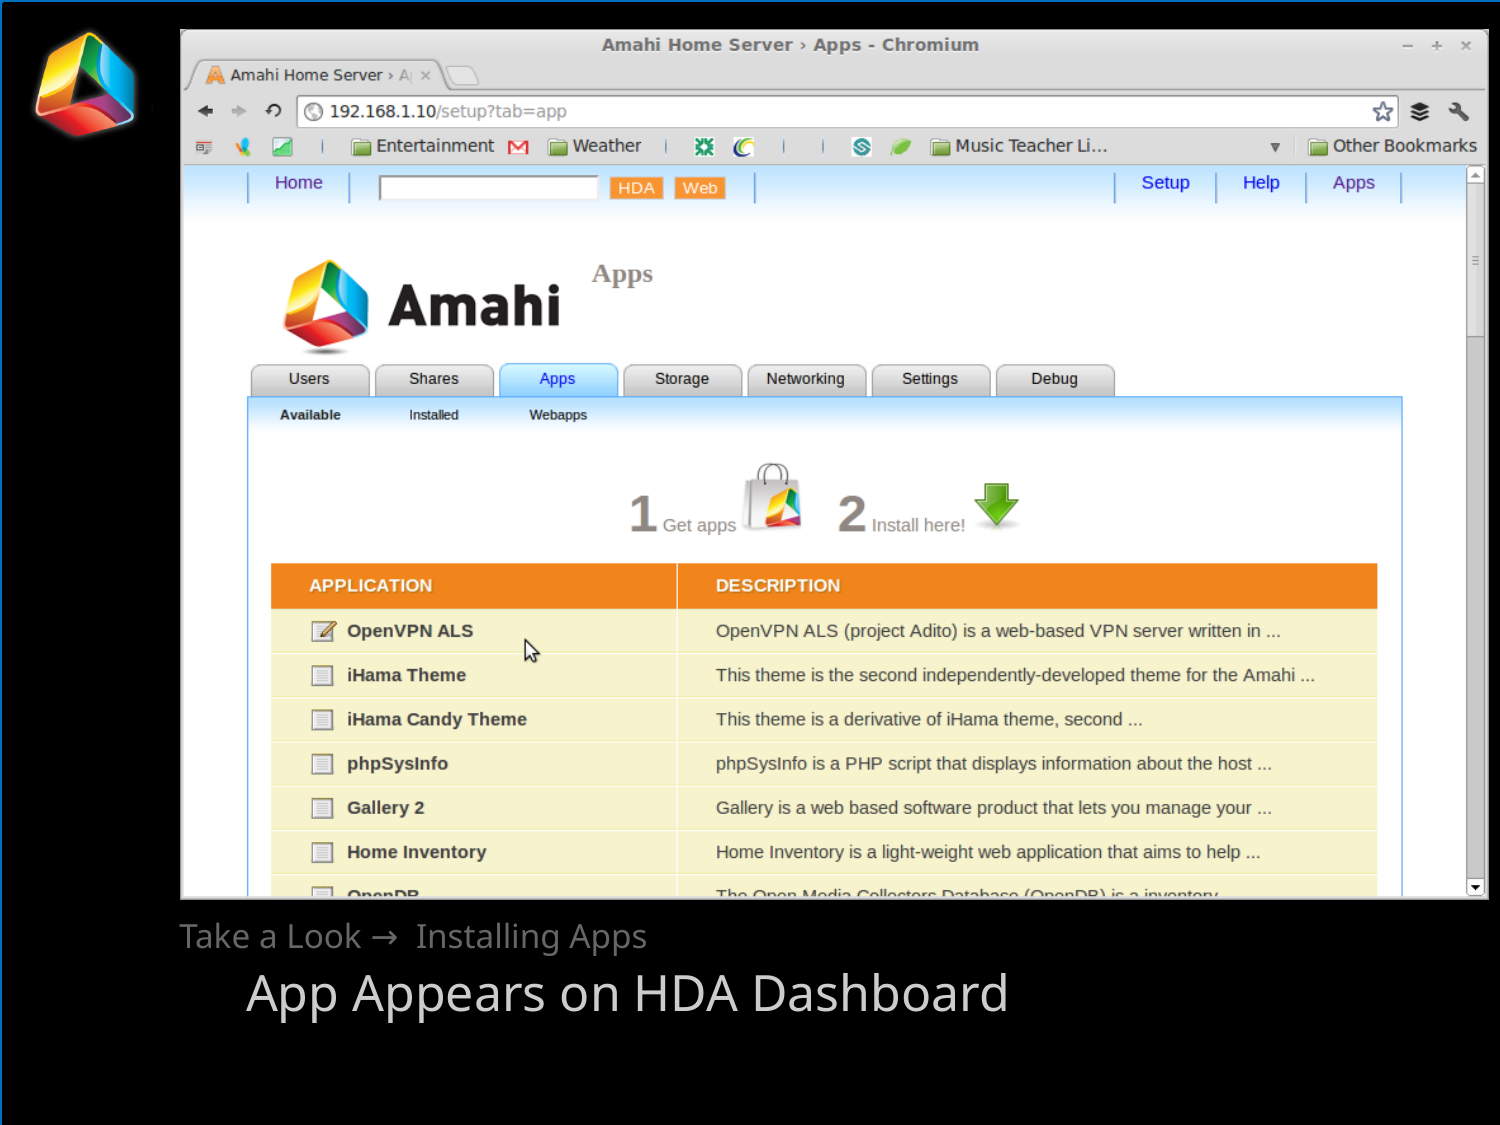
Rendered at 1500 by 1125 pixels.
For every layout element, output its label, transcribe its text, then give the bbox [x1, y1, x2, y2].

text_box [0, 0, 1500, 1125]
text_box Take a Look → Installing Apps App Appears on HDA Dashboard [156, 905, 1207, 1061]
picture [180, 29, 1489, 901]
picture [9, 26, 153, 158]
